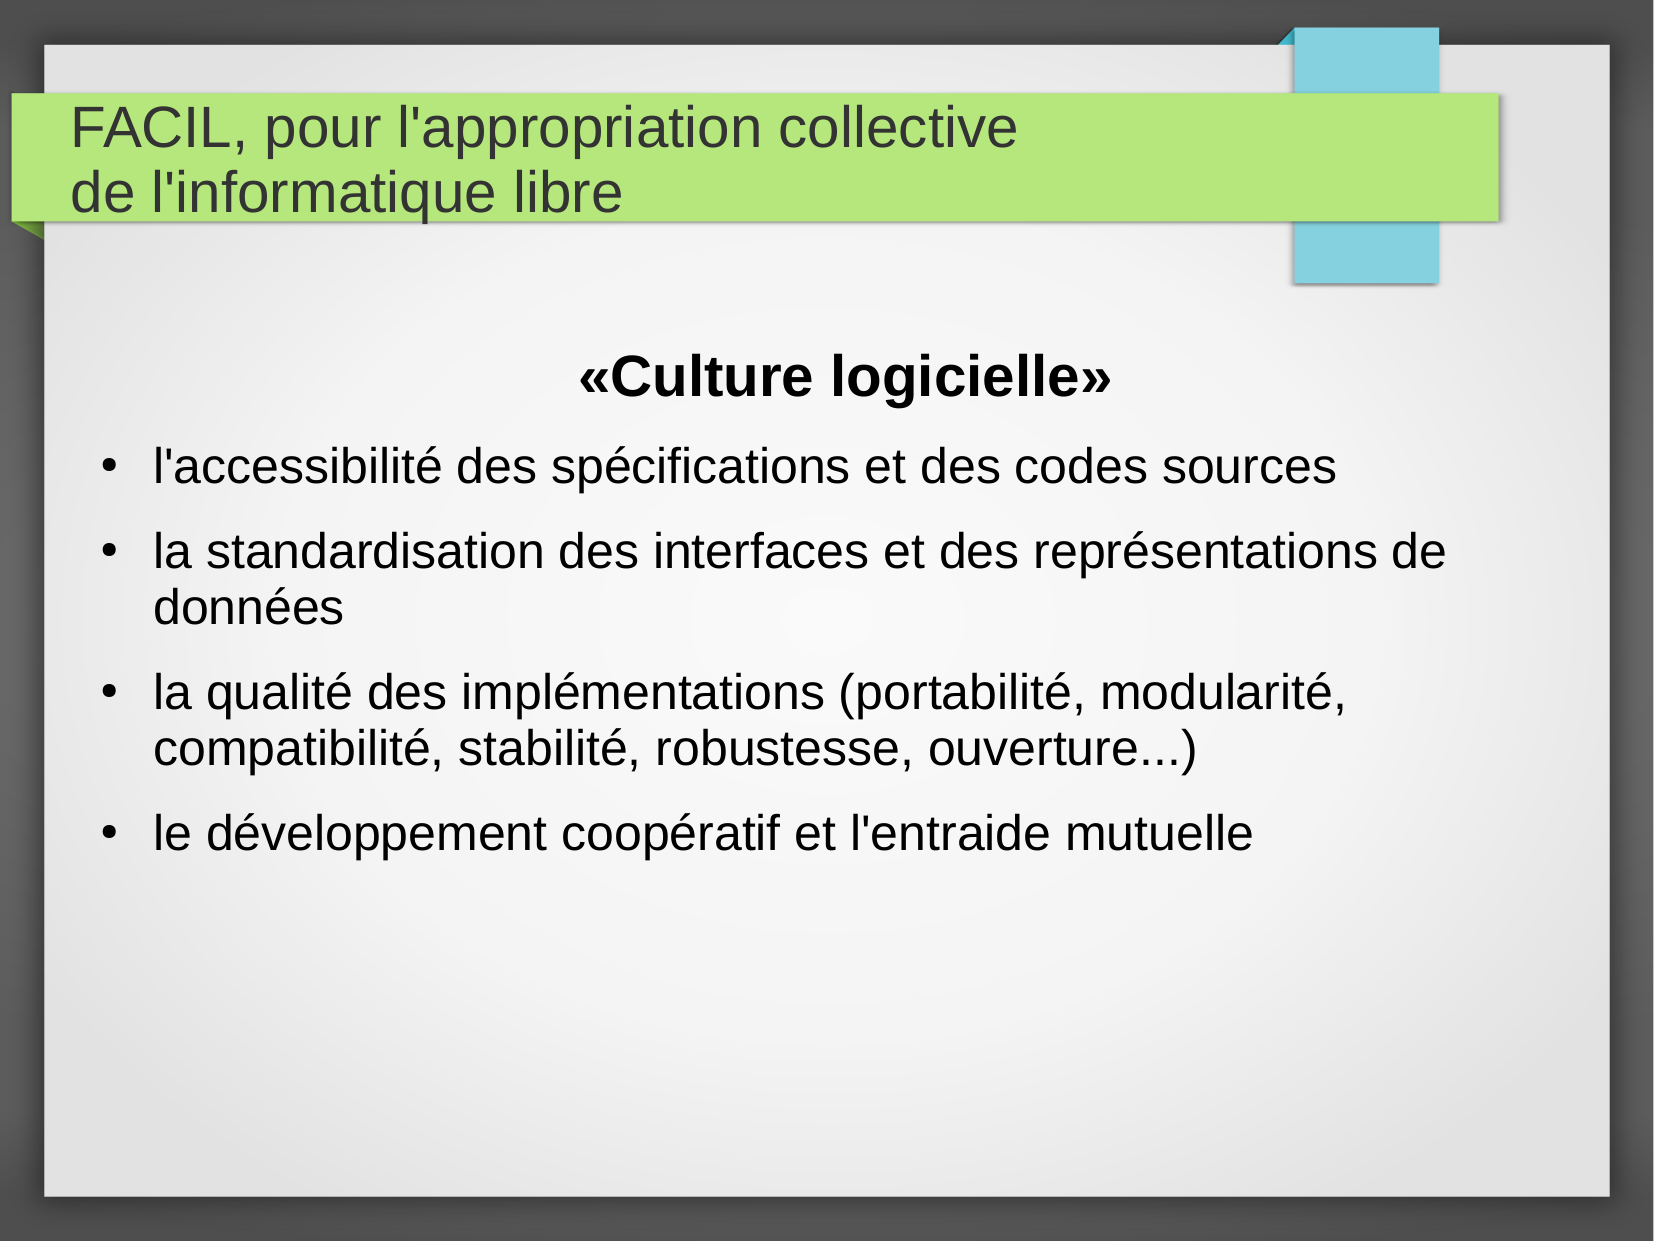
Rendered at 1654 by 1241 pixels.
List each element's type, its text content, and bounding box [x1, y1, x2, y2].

title FACIL, pour l'appropriation collective de l'informatique libre [70, 94, 1229, 225]
list «Culture logicielle» l'accessibilité des spécifications et des codes sources la standardisation des interfaces et des représentations de données la qualité des implémentations (portabilité, modularité, compatibilité, stabilité, robustesse, ouverture...) le développement coopératif et l'entraide mutuelle [82, 343, 1538, 1146]
picture [0, 0, 1654, 1241]
